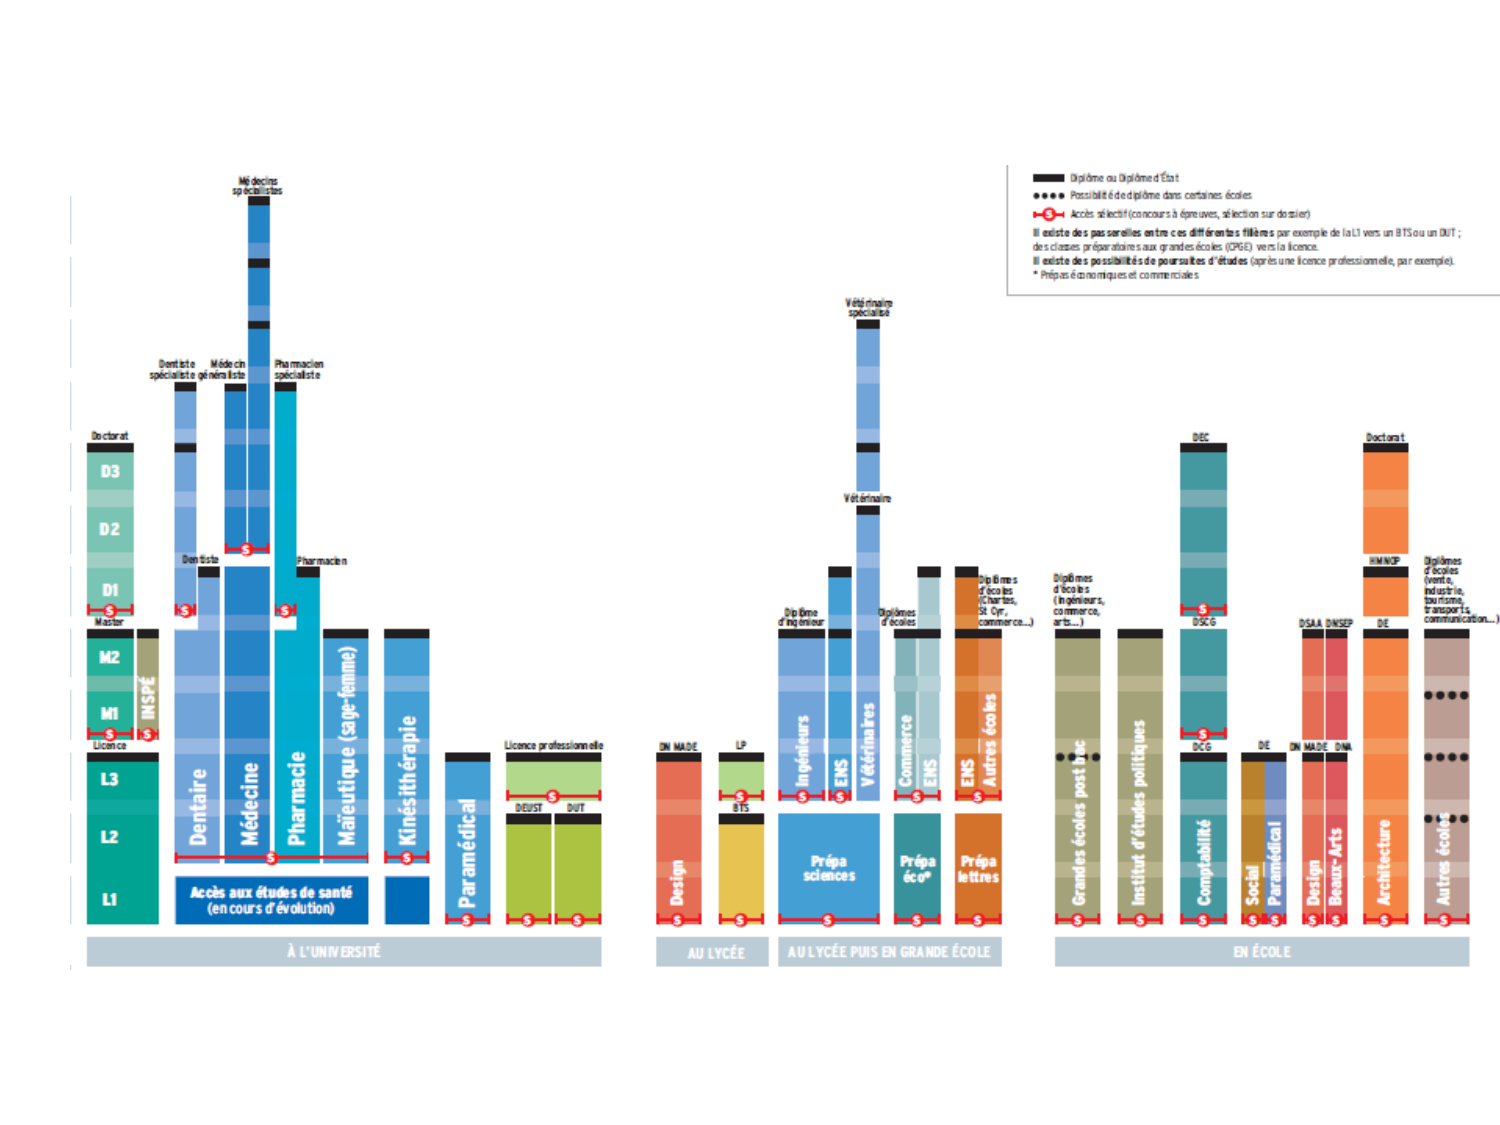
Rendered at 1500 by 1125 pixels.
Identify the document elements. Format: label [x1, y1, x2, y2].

picture [70, 165, 1500, 971]
